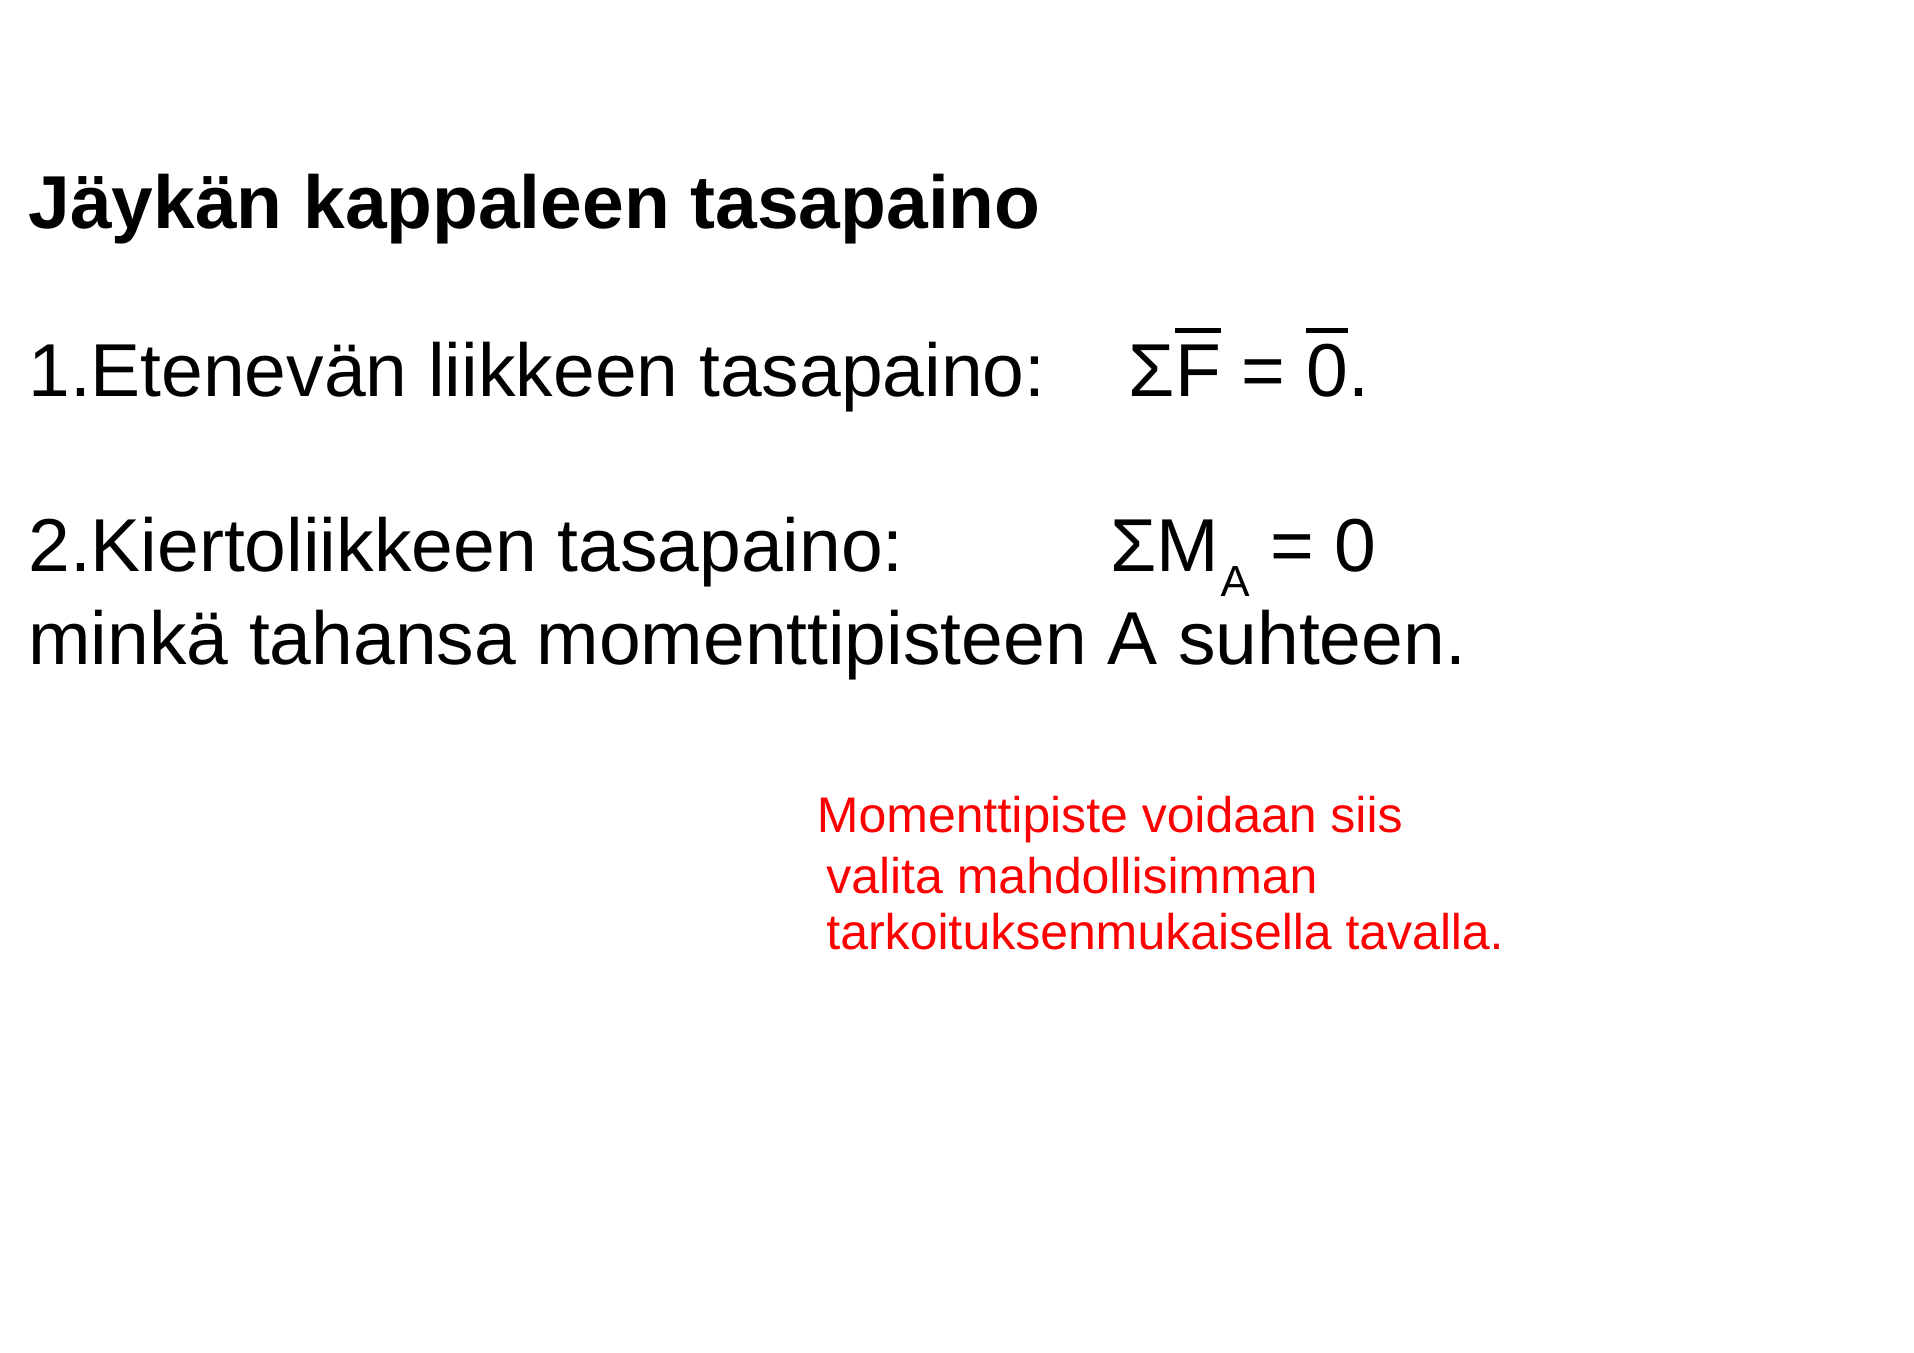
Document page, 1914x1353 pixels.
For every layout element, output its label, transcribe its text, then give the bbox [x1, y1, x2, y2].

text_box Jäykän kappaleen tasapaino Etenevän liikkeen tasapaino: ƩF = 0. Kiertoliikkeen tasapaino: ƩMA = 0 minkä tahansa momenttipisteen A suhteen. Momenttipiste voidaan siis valita mahdollisimman tarkoituksenmukaisella tavalla. [13, 154, 1788, 1353]
